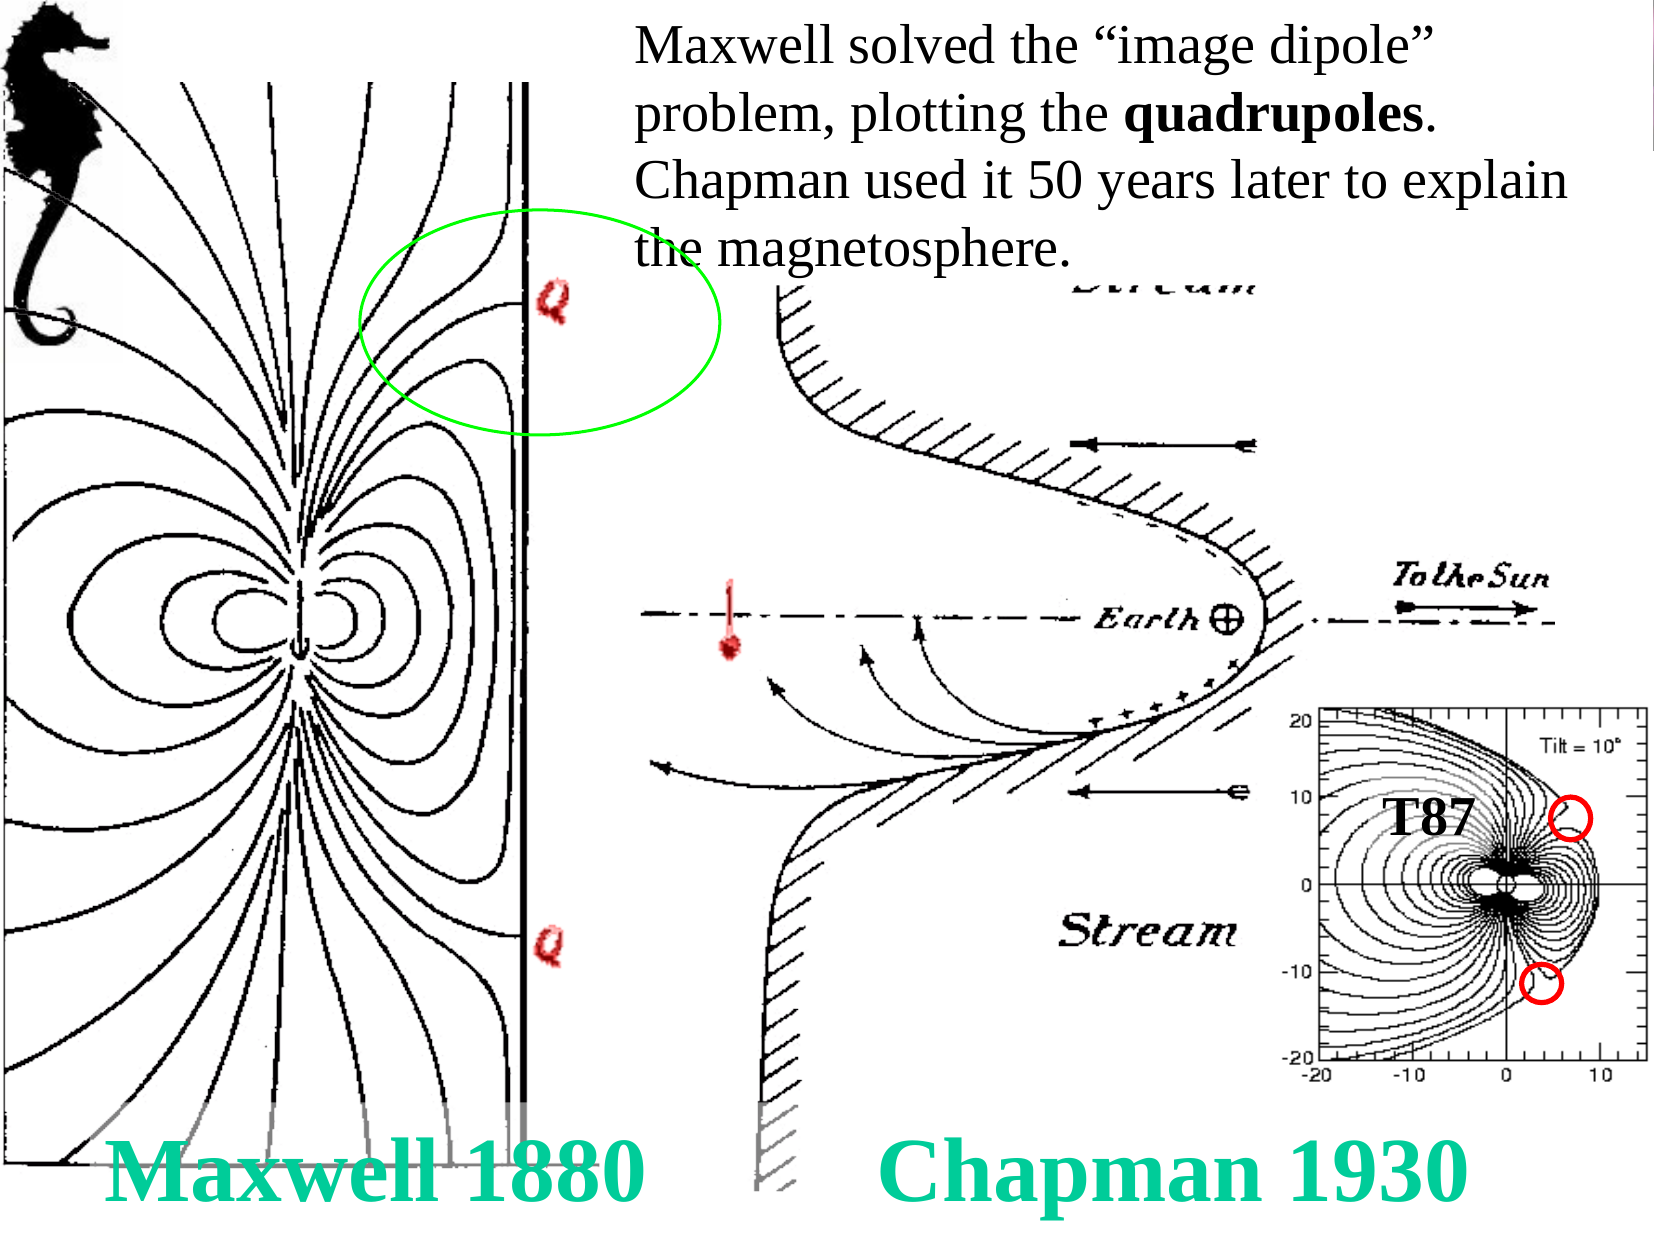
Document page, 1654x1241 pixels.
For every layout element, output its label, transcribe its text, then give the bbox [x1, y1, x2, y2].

text_box Maxwell solved the “image dipole” problem, plotting the quadrupoles. Chapman used it 50 years later to explain the magnetosphere. [620, 0, 1654, 286]
text_box Maxwell 1880 Chapman 1930 [89, 1102, 1488, 1228]
picture [362, 212, 718, 433]
picture [0, 0, 1654, 1199]
text_box Maxwell solved the “image dipole” problem, plotting the quadrupoles. Chapman used it 50 years later to explain the magnetosphere. [620, 224, 707, 286]
text_box T87 [1367, 771, 1492, 855]
